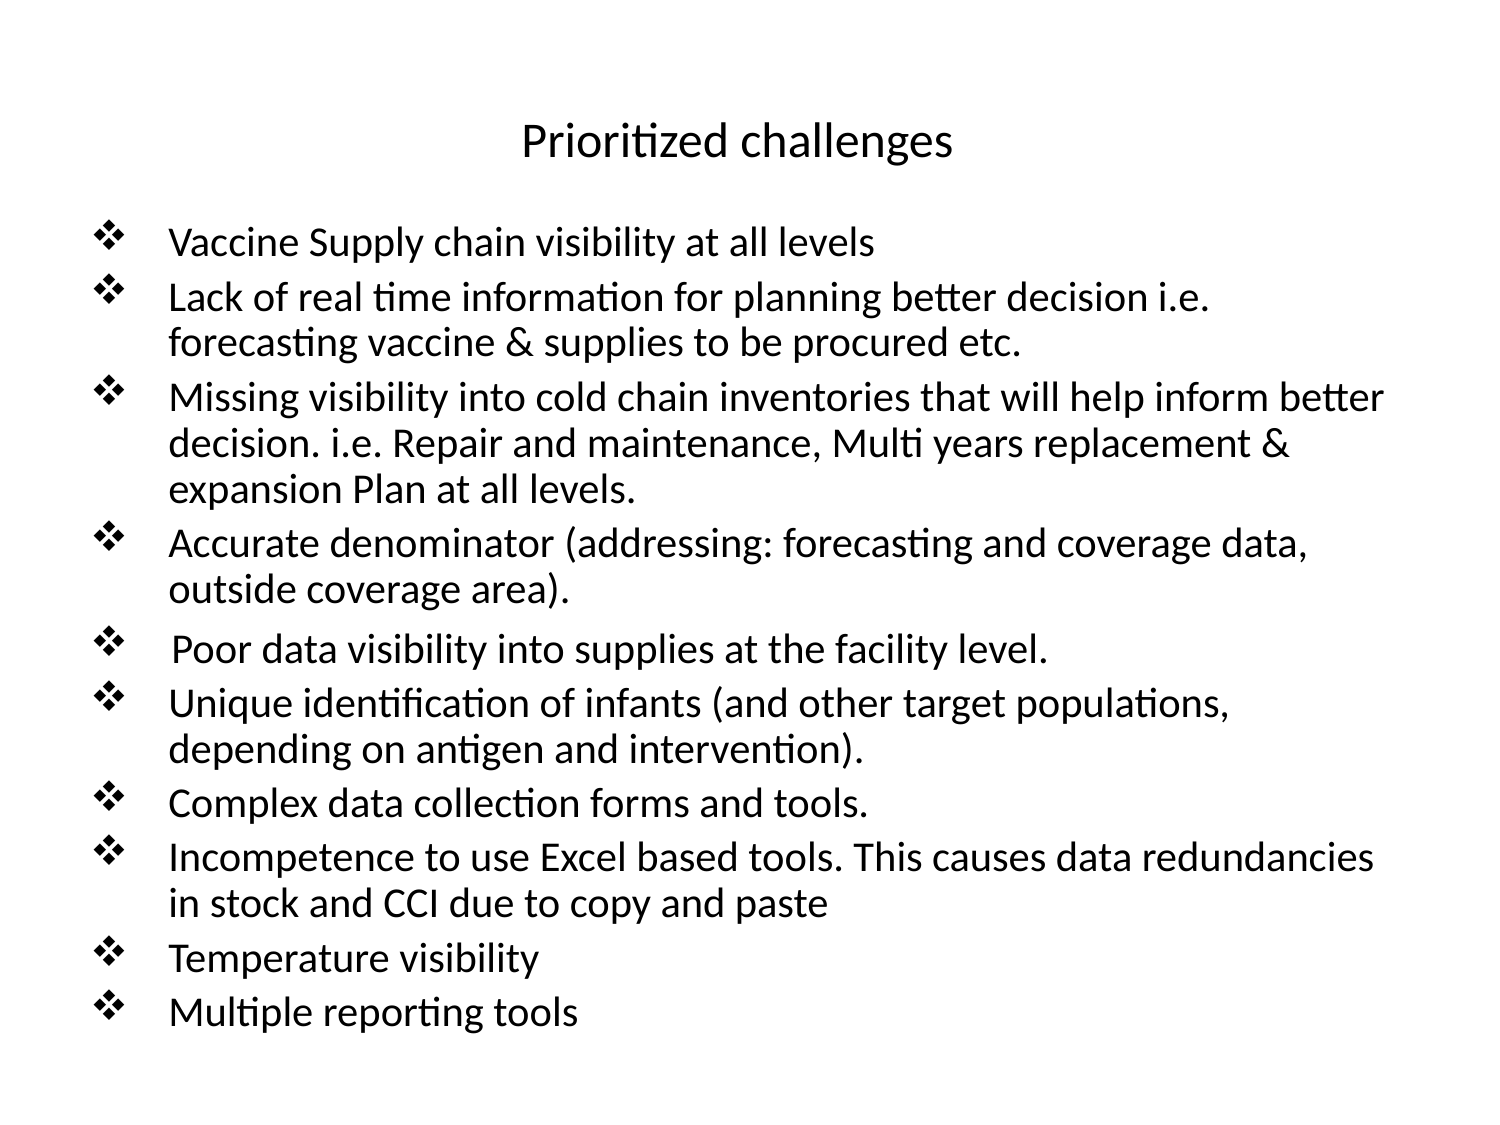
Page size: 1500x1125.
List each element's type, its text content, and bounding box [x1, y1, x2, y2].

title Prioritized challenges [75, 87, 1400, 188]
list Vaccine Supply chain visibility at all levels Lack of real time information for planning better decision i.e. forecasting vaccine & supplies to be procured etc. Missing visibility into cold chain inventories that will help inform better decision. i.e. Repair and maintenance, Multi years replacement & expansion Plan at all levels. Accurate denominator (addressing: forecasting and coverage data, outside coverage area). Poor data visibility into supplies at the facility level. Unique identification of infants (and other target populations, depending on antigen and intervention). Complex data collection forms and tools. Incompetence to use Excel based tools. This causes data redundancies in stock and CCI due to copy and paste Temperature visibility Multiple reporting tools [75, 212, 1425, 1050]
